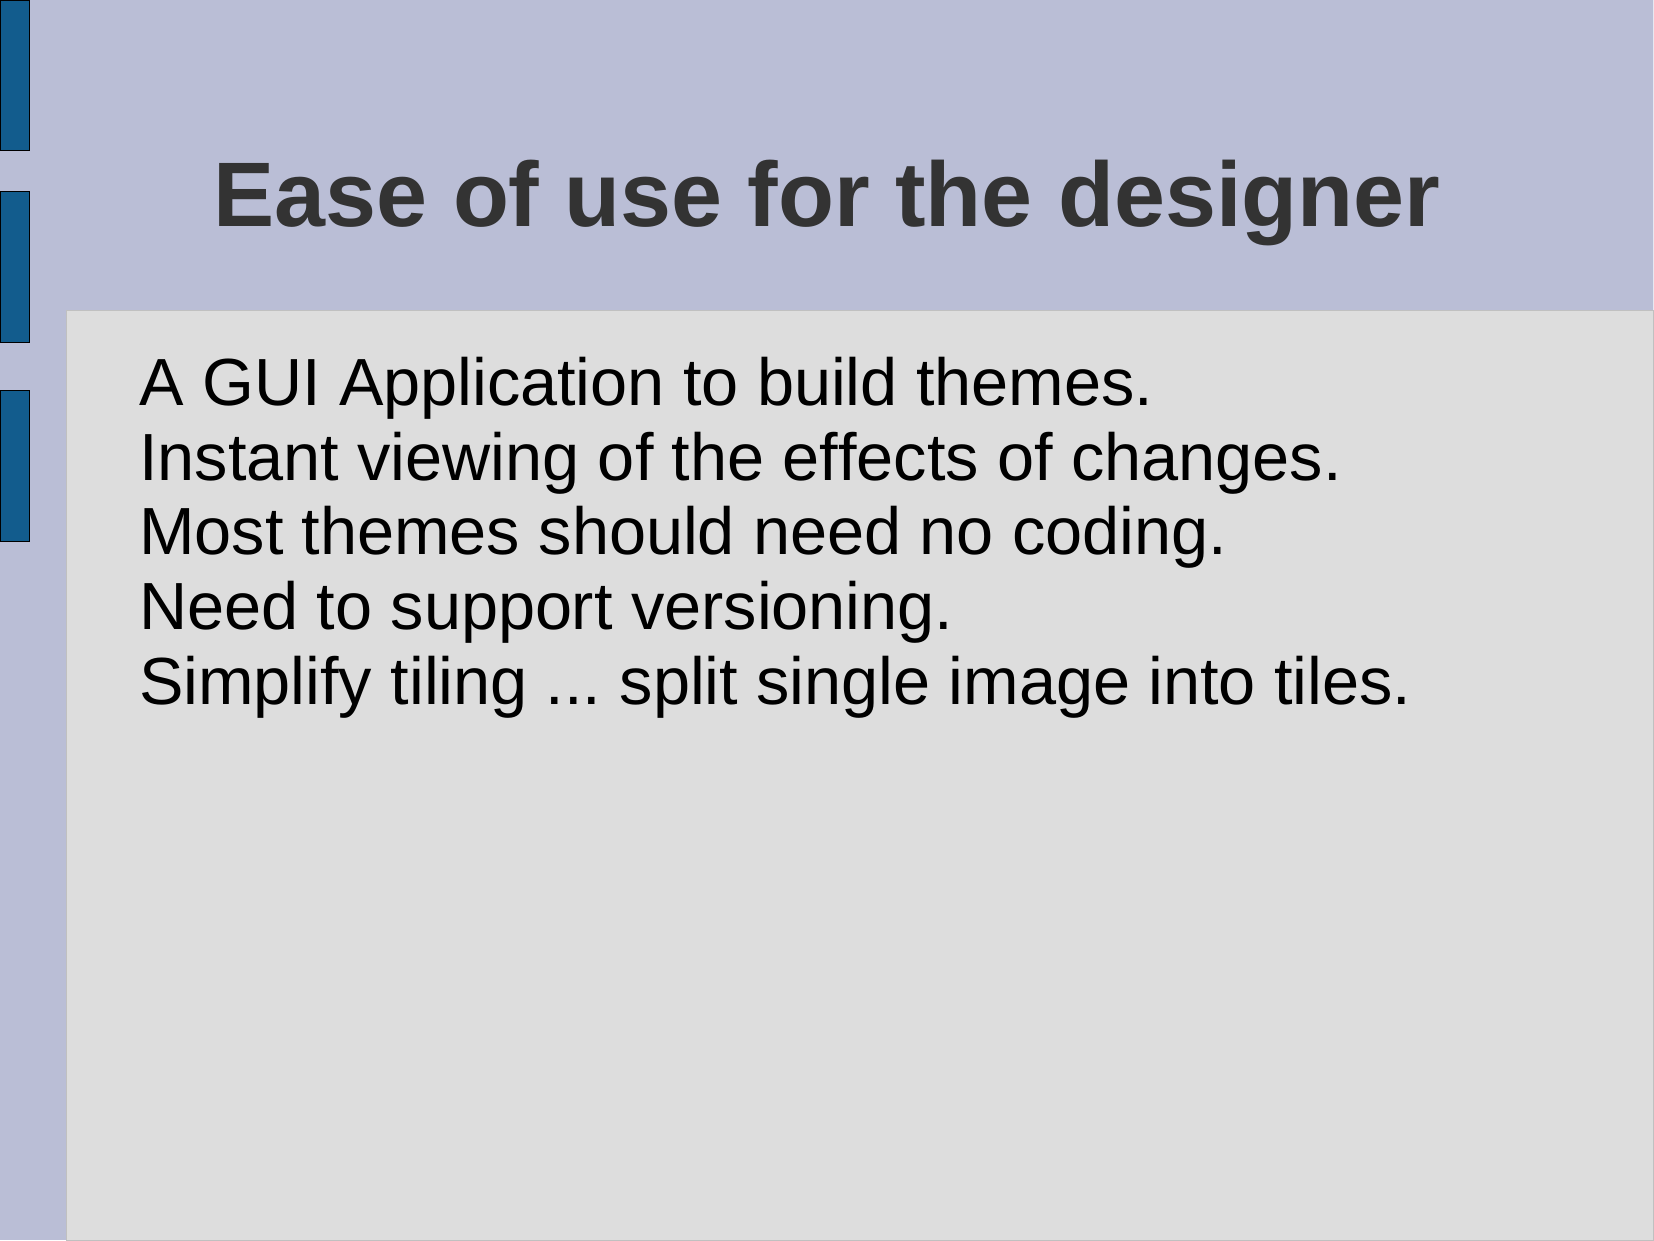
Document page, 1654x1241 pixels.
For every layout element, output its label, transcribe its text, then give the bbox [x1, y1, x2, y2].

title Ease of use for the designer [121, 98, 1534, 291]
list A GUI Application to build themes. Instant viewing of the effects of changes. Most themes should need no coding. Need to support versioning. Simplify tiling ... split single image into tiles. [121, 344, 1534, 1112]
